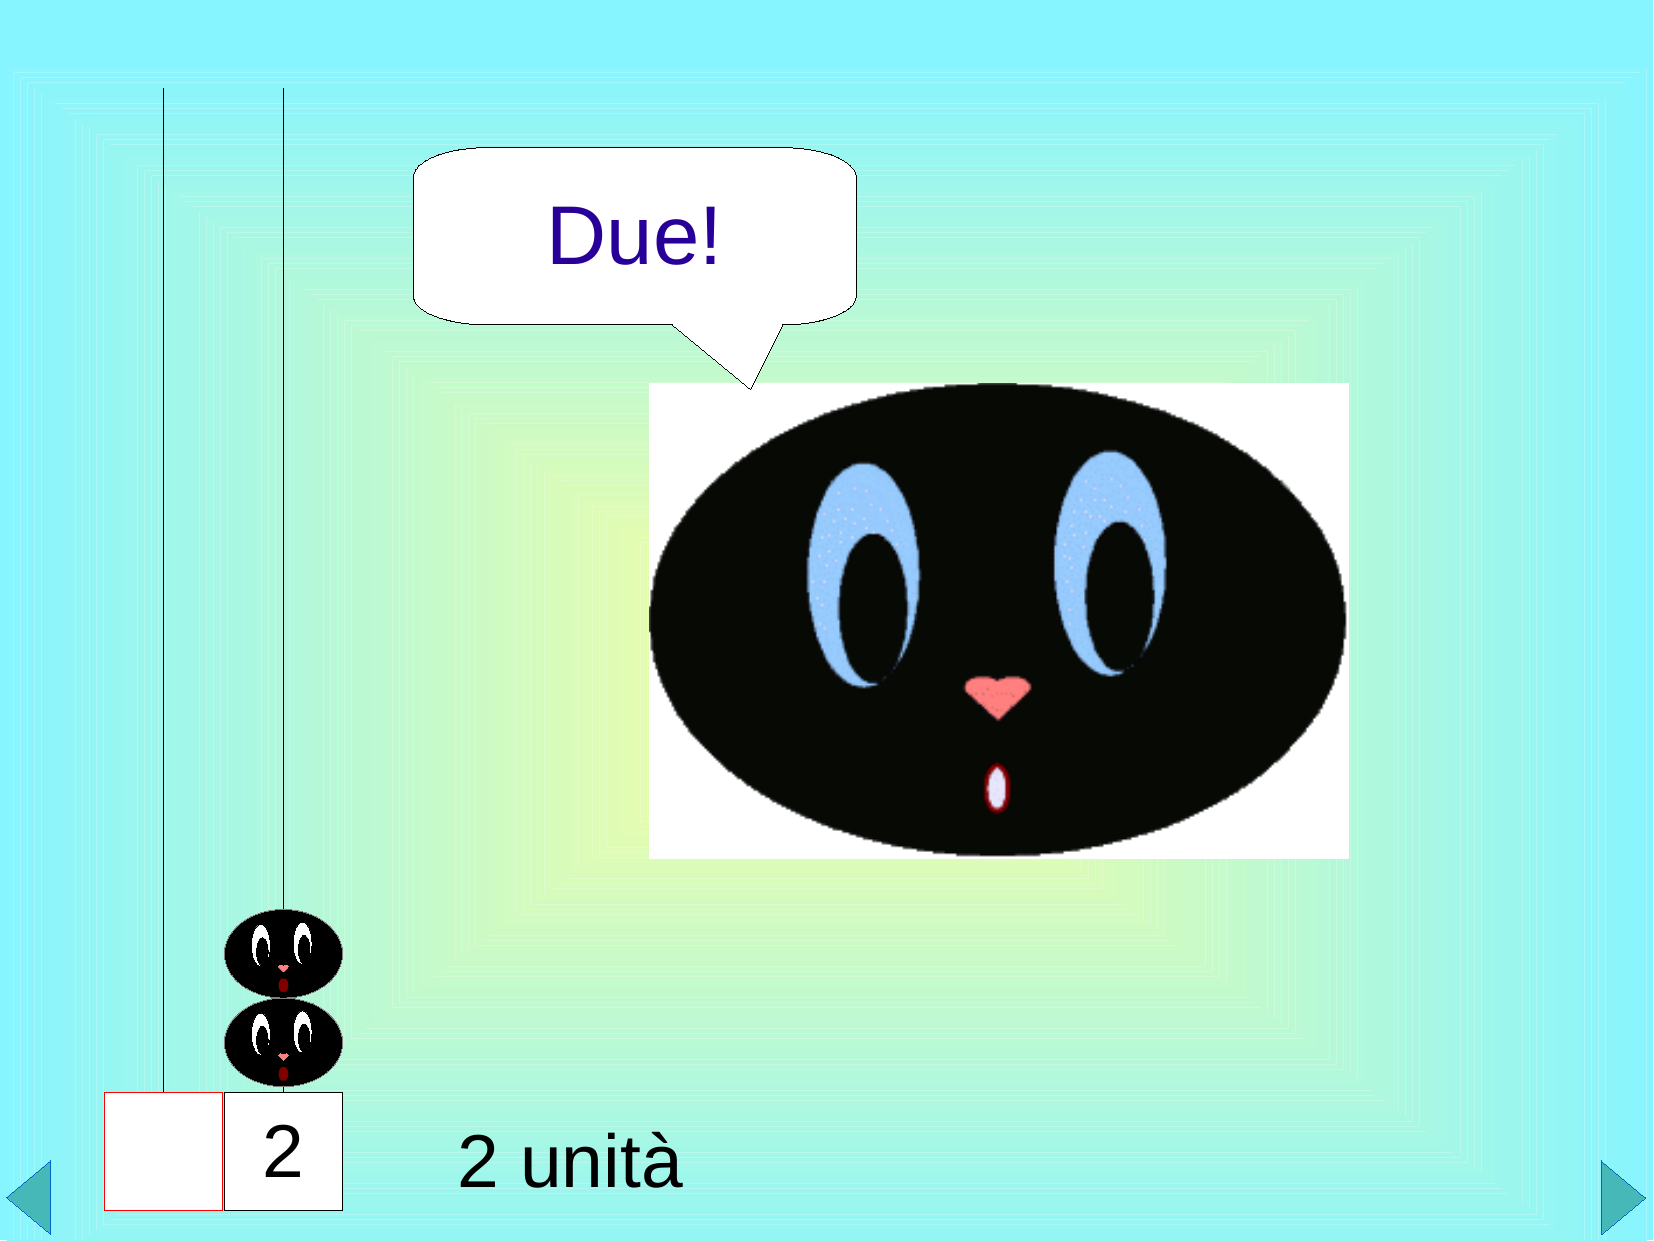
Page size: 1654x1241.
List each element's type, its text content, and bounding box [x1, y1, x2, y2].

text_box [104, 1092, 223, 1211]
text_box 2 [224, 1092, 343, 1211]
text_box [6, 1160, 51, 1235]
text_box [1601, 1160, 1646, 1235]
text_box [224, 909, 343, 1087]
text_box Due! [413, 147, 857, 390]
picture [649, 383, 1349, 860]
text_box 2 unità [442, 1111, 739, 1211]
